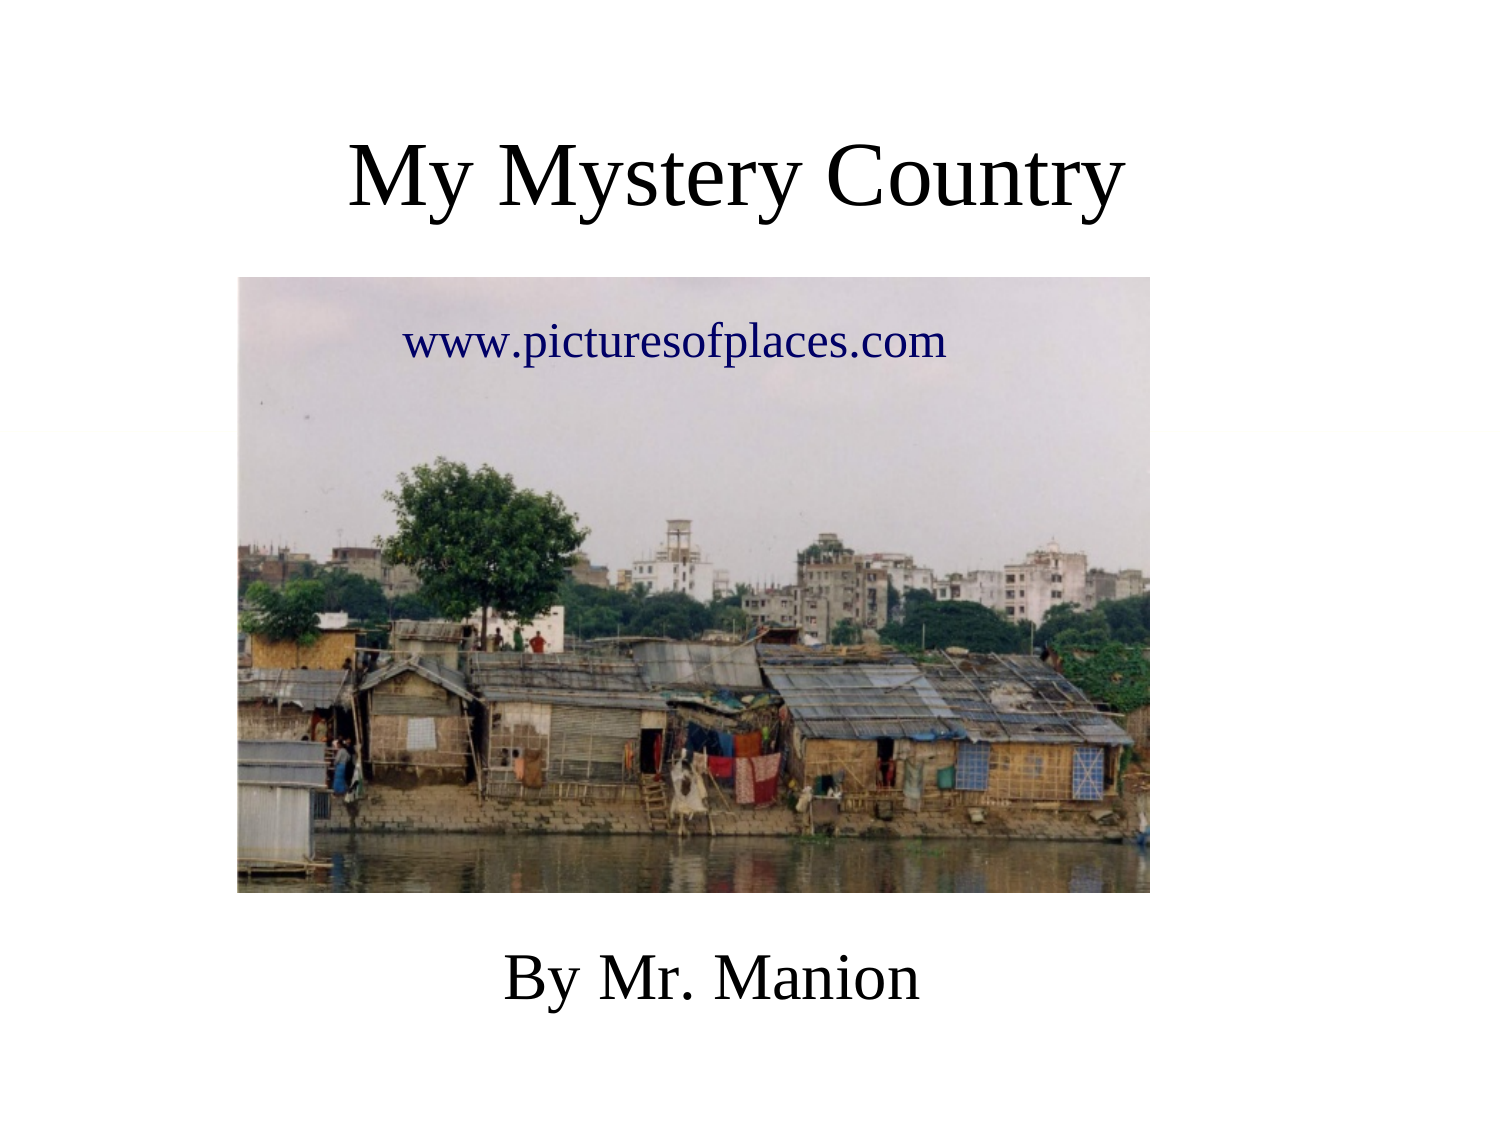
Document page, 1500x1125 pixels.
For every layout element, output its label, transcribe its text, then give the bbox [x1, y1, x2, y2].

subtitle By Mr. Manion [187, 924, 1238, 1063]
text_box www.picturesofplaces.com [387, 299, 1000, 376]
picture [0, 0, 1500, 1125]
title My Mystery Country [99, 74, 1375, 263]
